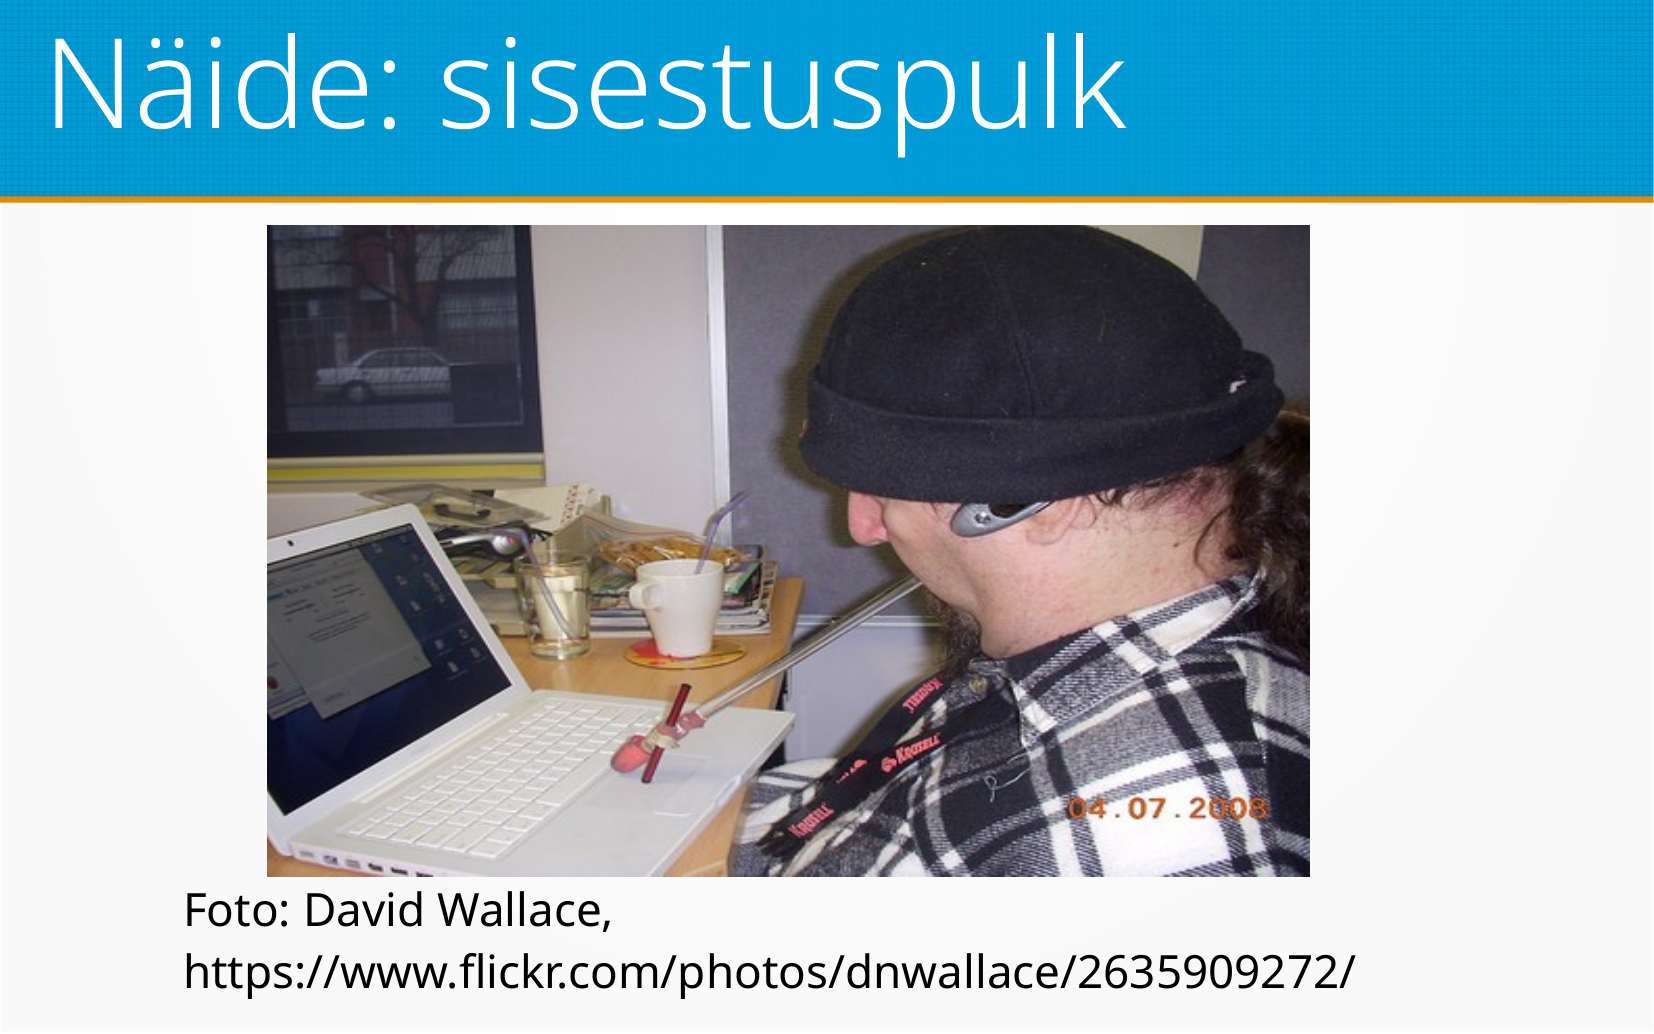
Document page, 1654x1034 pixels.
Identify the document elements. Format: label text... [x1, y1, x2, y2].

title Näide: sisestuspulk [43, 0, 1619, 166]
picture [0, 195, 1654, 1034]
text_box Foto: David Wallace, https://www.flickr.com/photos/dnwallace/2635909272/ [177, 853, 1449, 1026]
